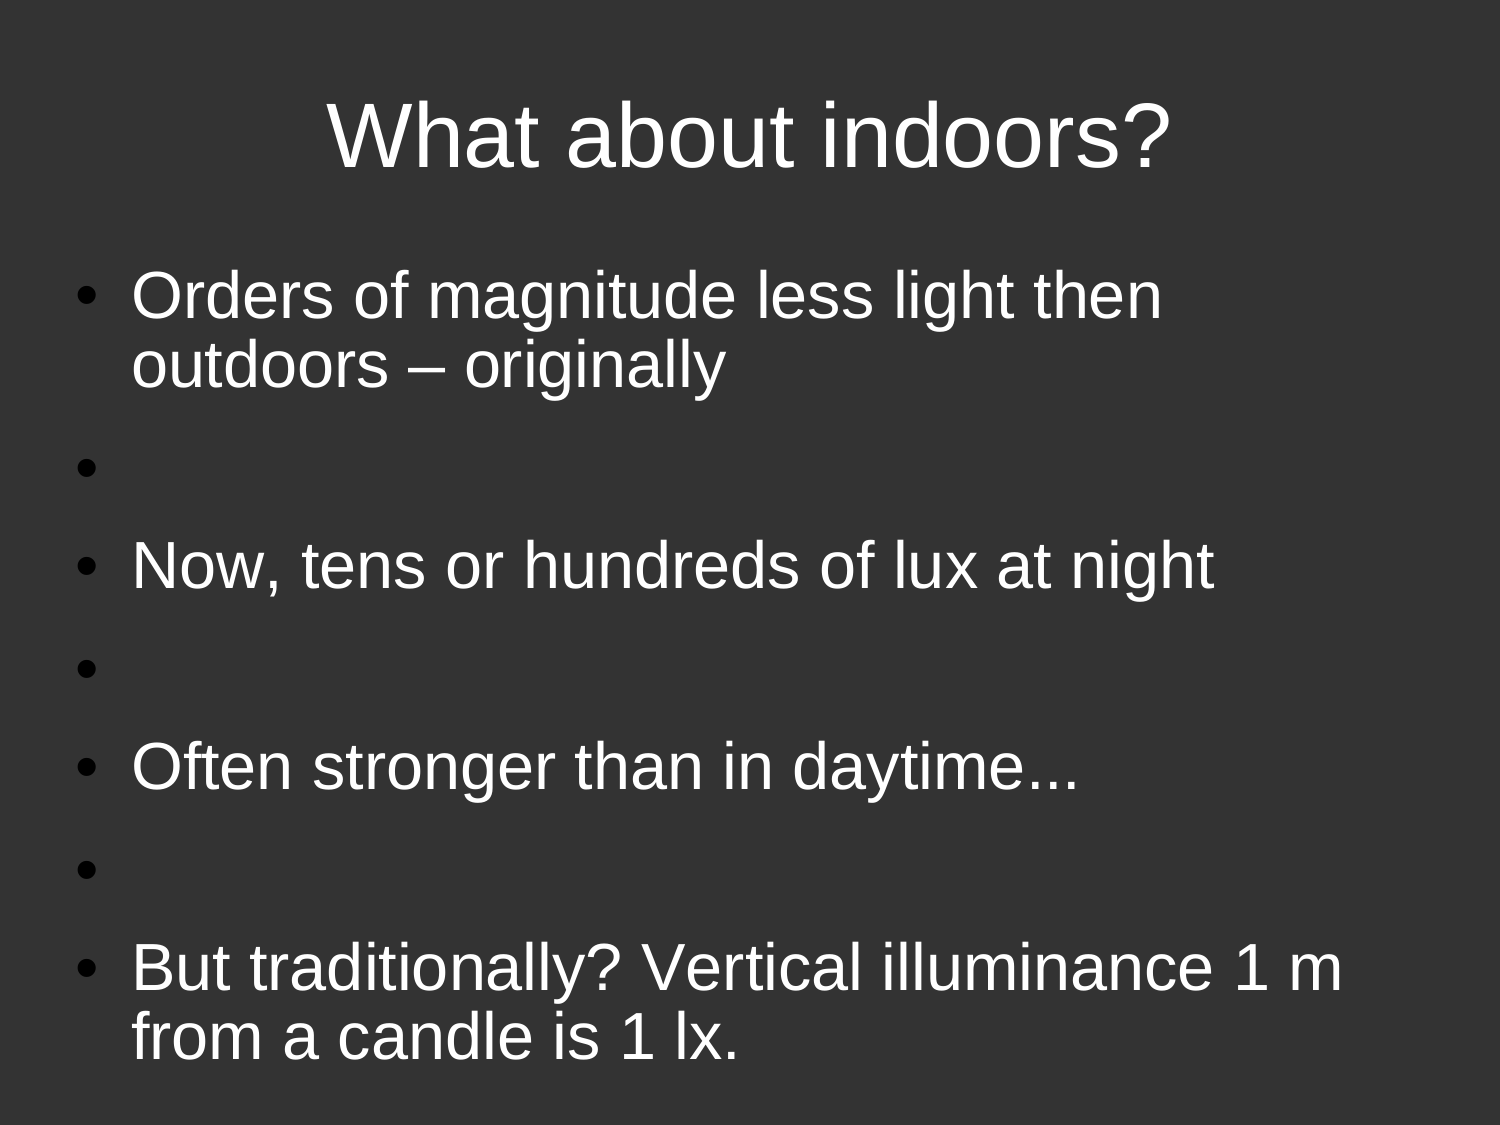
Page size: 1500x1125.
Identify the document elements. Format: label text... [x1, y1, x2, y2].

title What about indoors? [75, 21, 1425, 257]
list Orders of magnitude less light then outdoors – originally Now, tens or hundreds of lux at night Often stronger than in daytime... But traditionally? Vertical illuminance 1 m from a candle is 1 lx. [75, 262, 1425, 1075]
